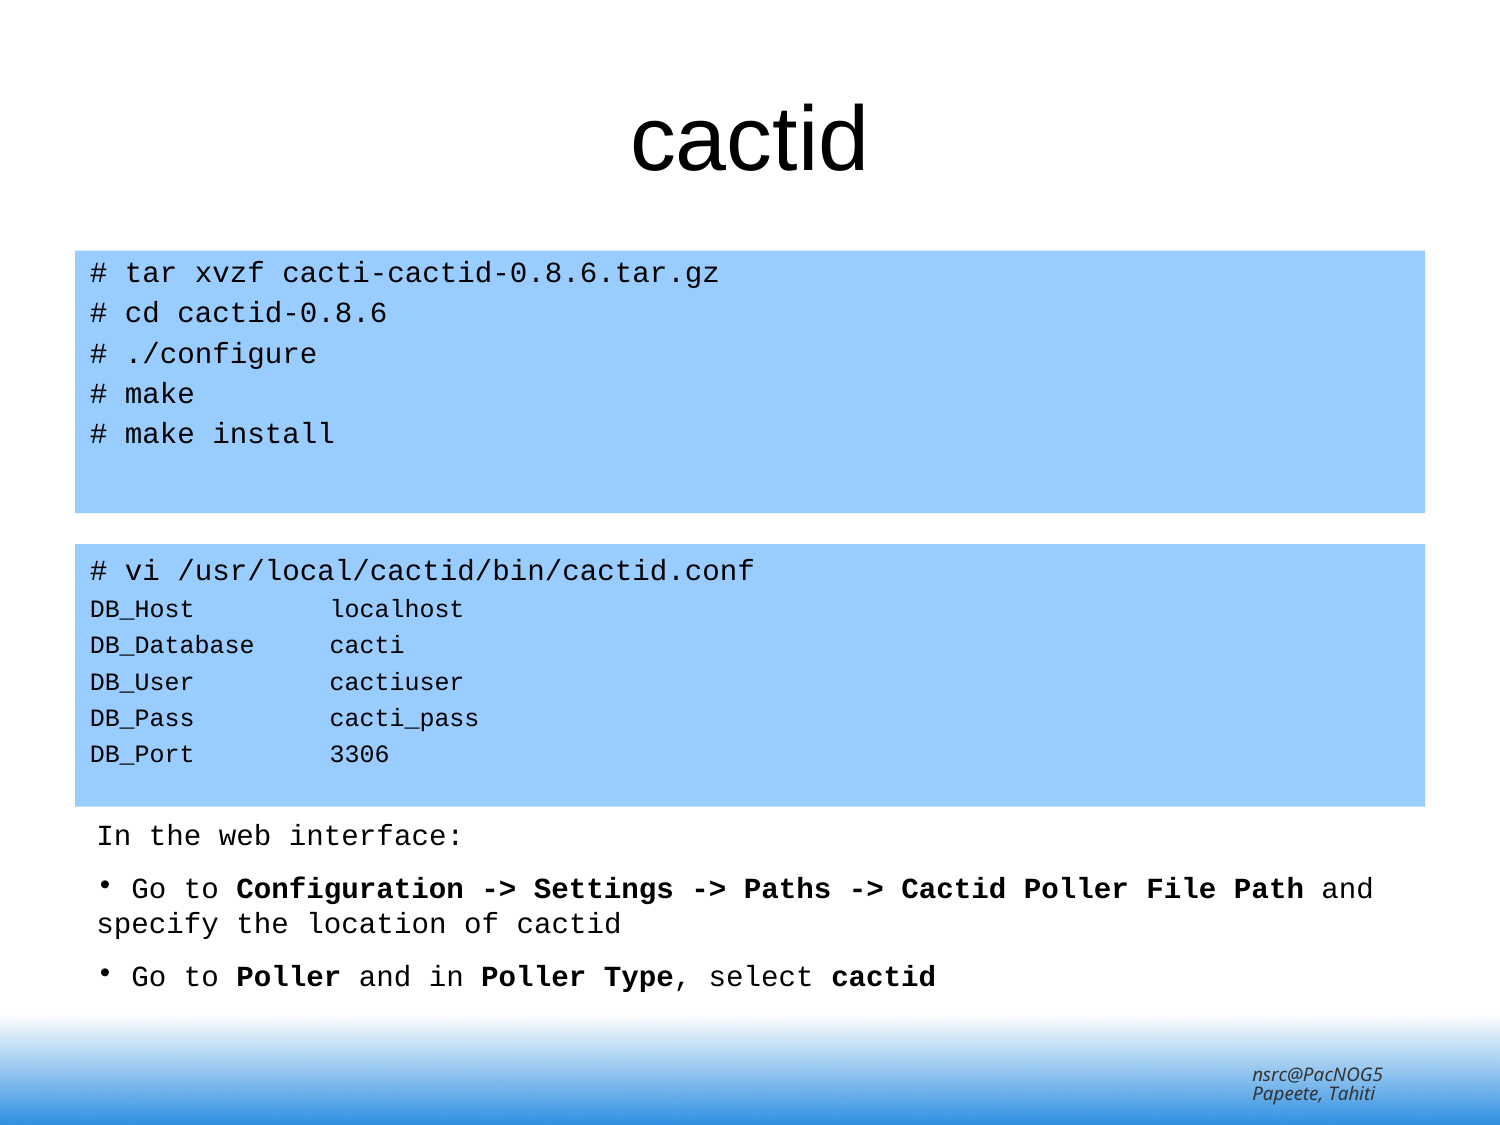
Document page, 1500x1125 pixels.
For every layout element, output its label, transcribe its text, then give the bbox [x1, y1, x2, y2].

title cactid [75, 45, 1426, 233]
text_box In the web interface: Go to Configuration -> Settings -> Paths -> Cactid Poller File Path and specify the location of cactid Go to Poller and in Poller Type, select cactid [81, 808, 1432, 1001]
text_box # vi /usr/local/cactid/bin/cactid.conf DB_Host localhost DB_Database cacti DB_User cactiuser DB_Pass cacti_pass DB_Port 3306 [75, 544, 1426, 807]
list # tar xvzf cacti-cactid-0.8.6.tar.gz # cd cactid-0.8.6 # ./configure # make # make install [75, 250, 1426, 514]
picture [0, 1012, 1500, 1125]
